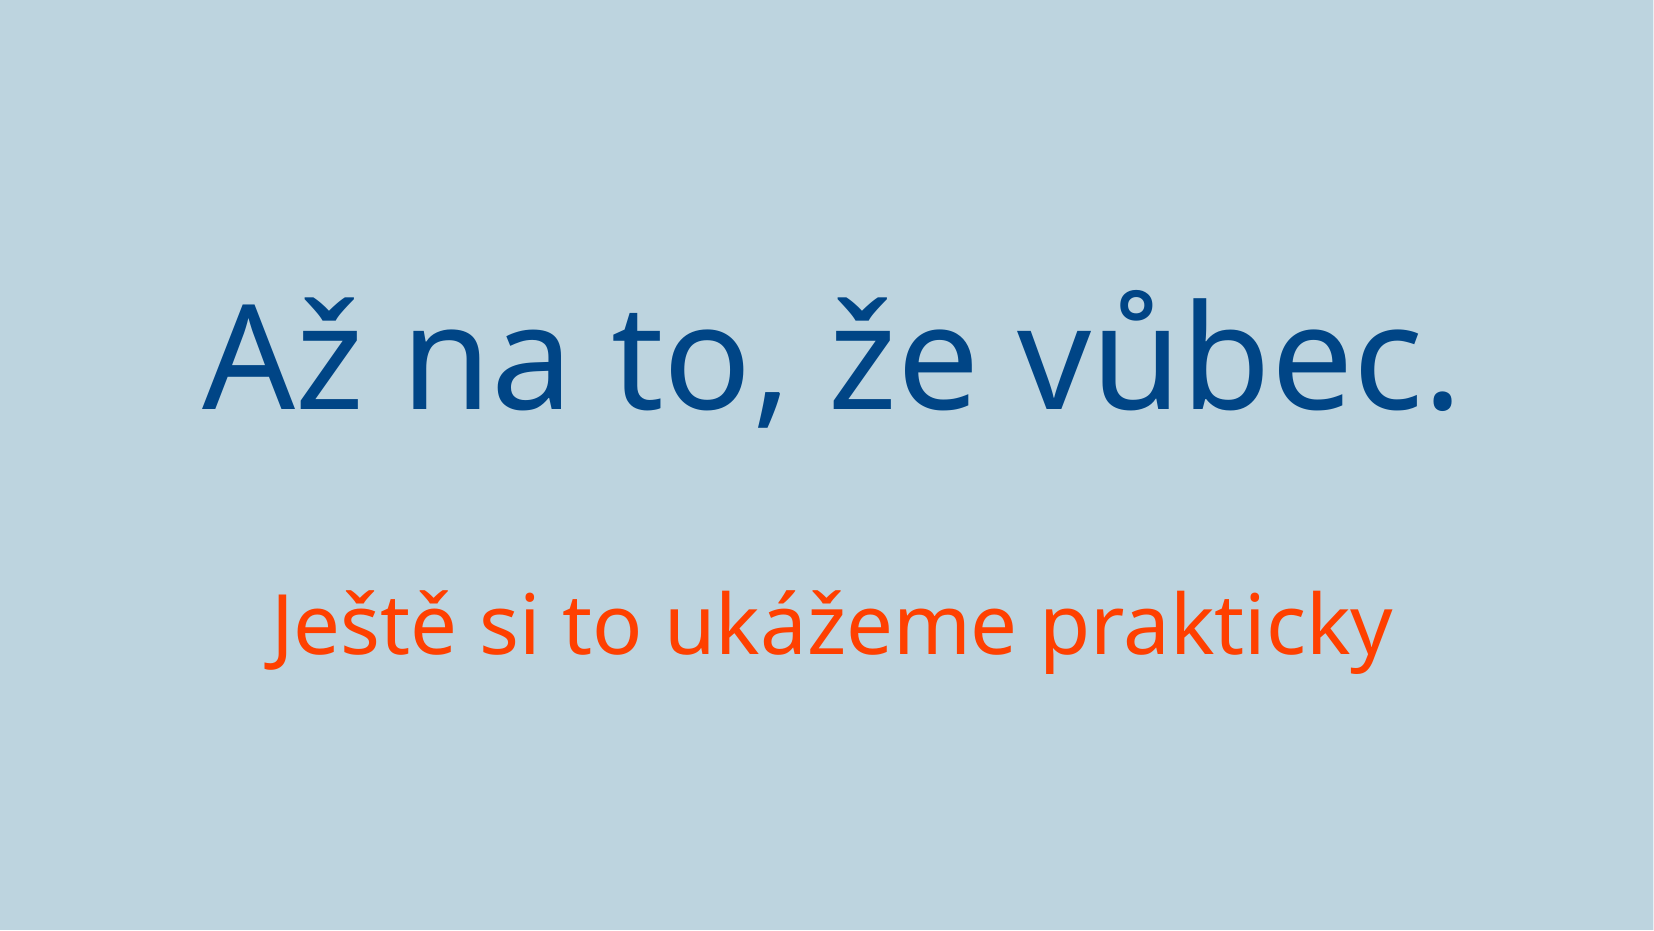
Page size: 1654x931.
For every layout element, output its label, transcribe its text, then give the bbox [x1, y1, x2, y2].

subtitle Až na to, že vůbec. Ještě si to ukážeme prakticky [88, 106, 1577, 827]
